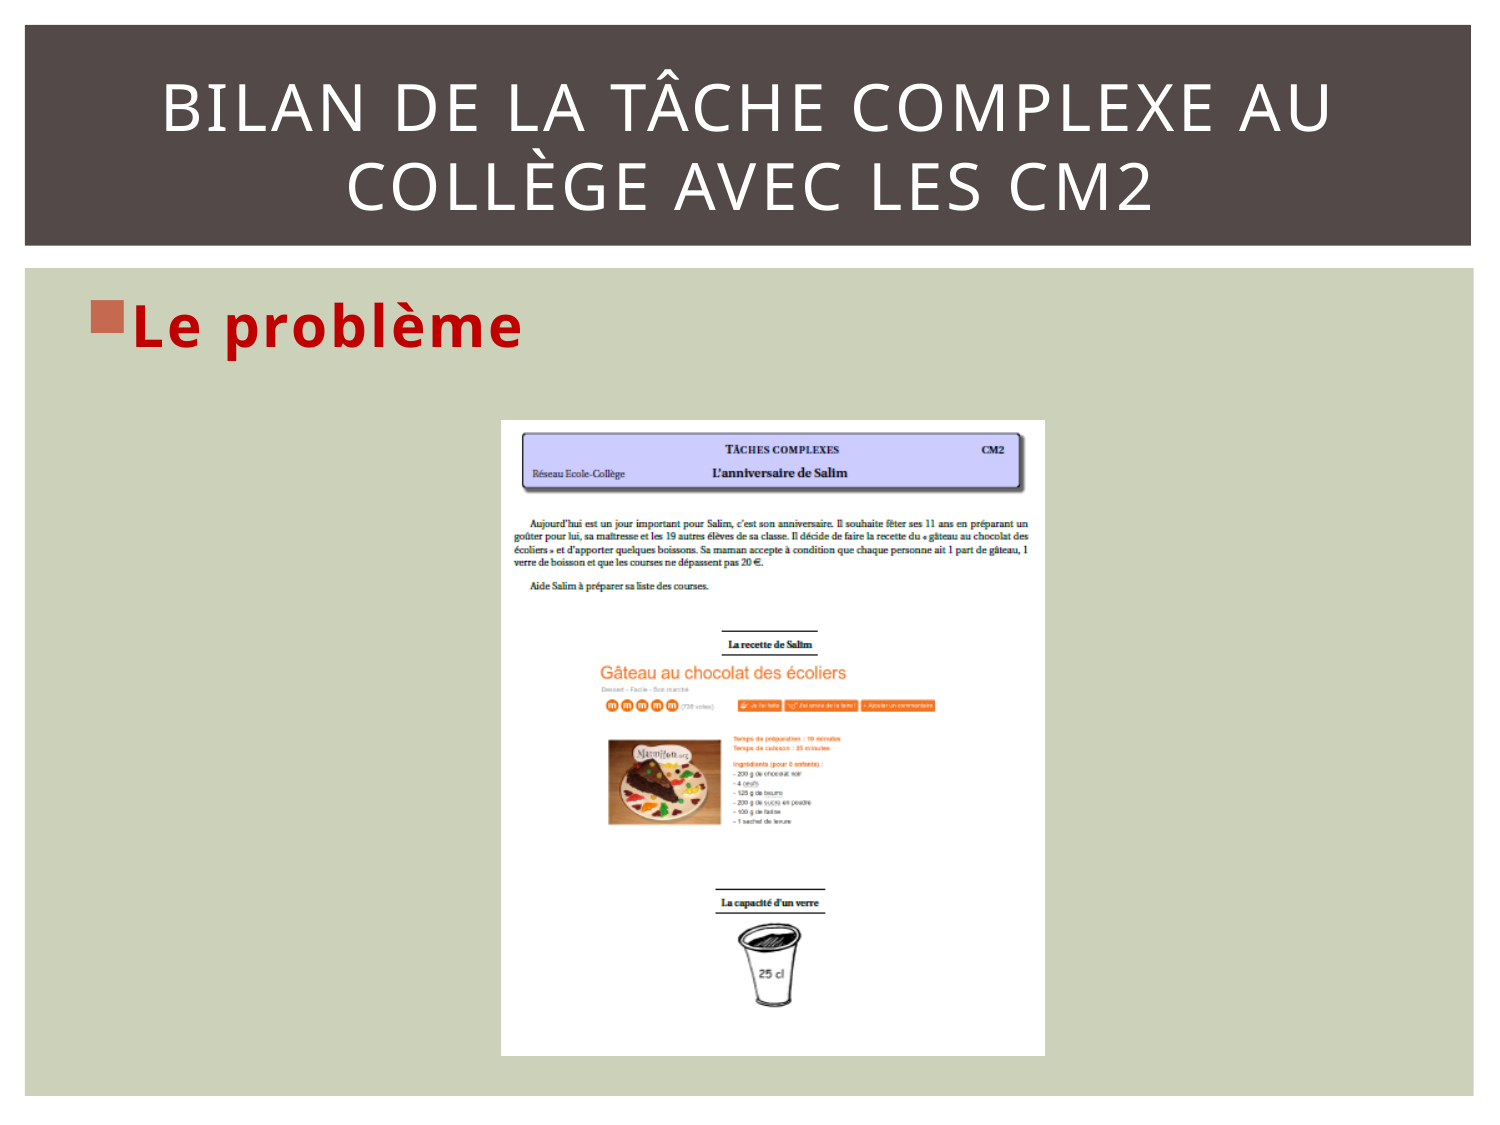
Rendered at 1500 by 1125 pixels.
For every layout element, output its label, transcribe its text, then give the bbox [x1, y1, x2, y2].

title Bilan de la tâche complexe au collège avec les CM2 [62, 58, 1438, 232]
list Le problème [62, 281, 1442, 1005]
picture [501, 420, 1045, 1056]
